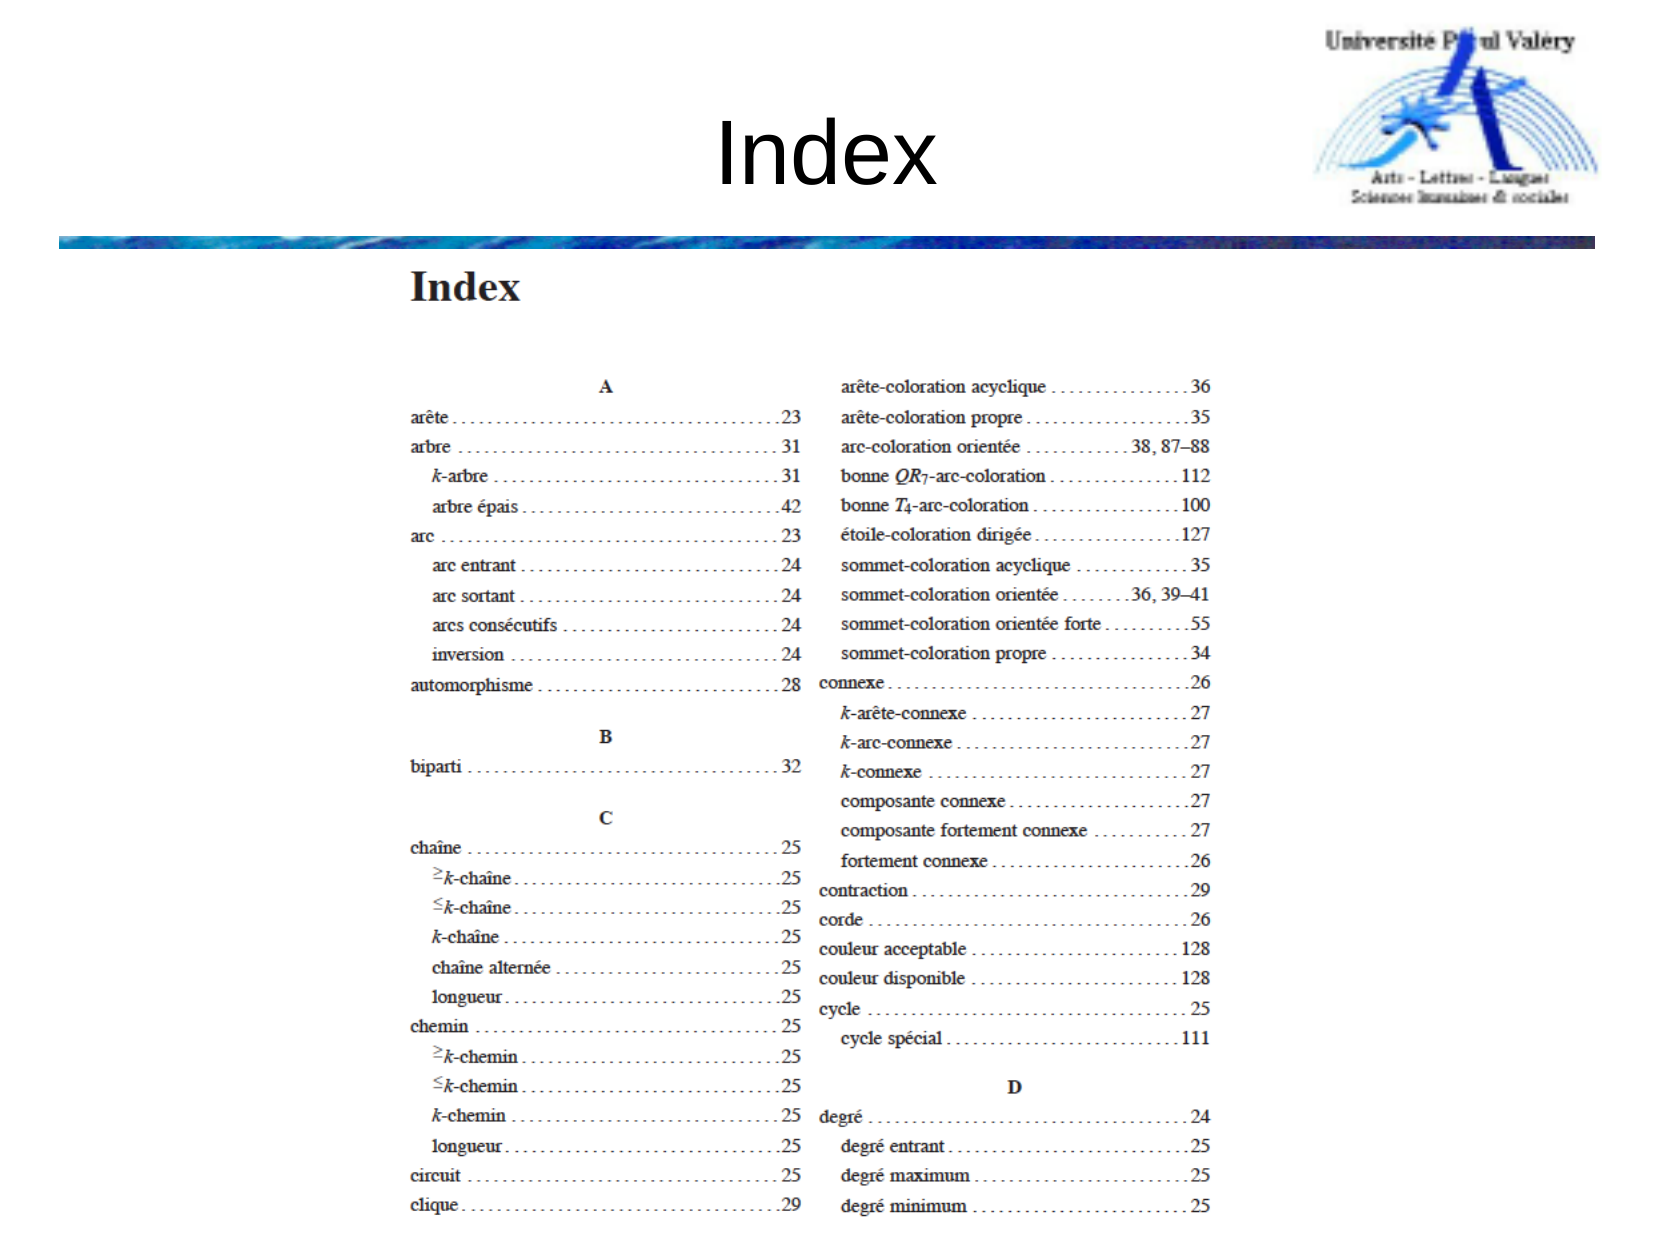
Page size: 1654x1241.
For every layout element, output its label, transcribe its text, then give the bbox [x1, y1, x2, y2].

title Index [82, 49, 1571, 257]
picture [59, 236, 81, 244]
picture [1262, 0, 1654, 253]
picture [325, 253, 1306, 1223]
